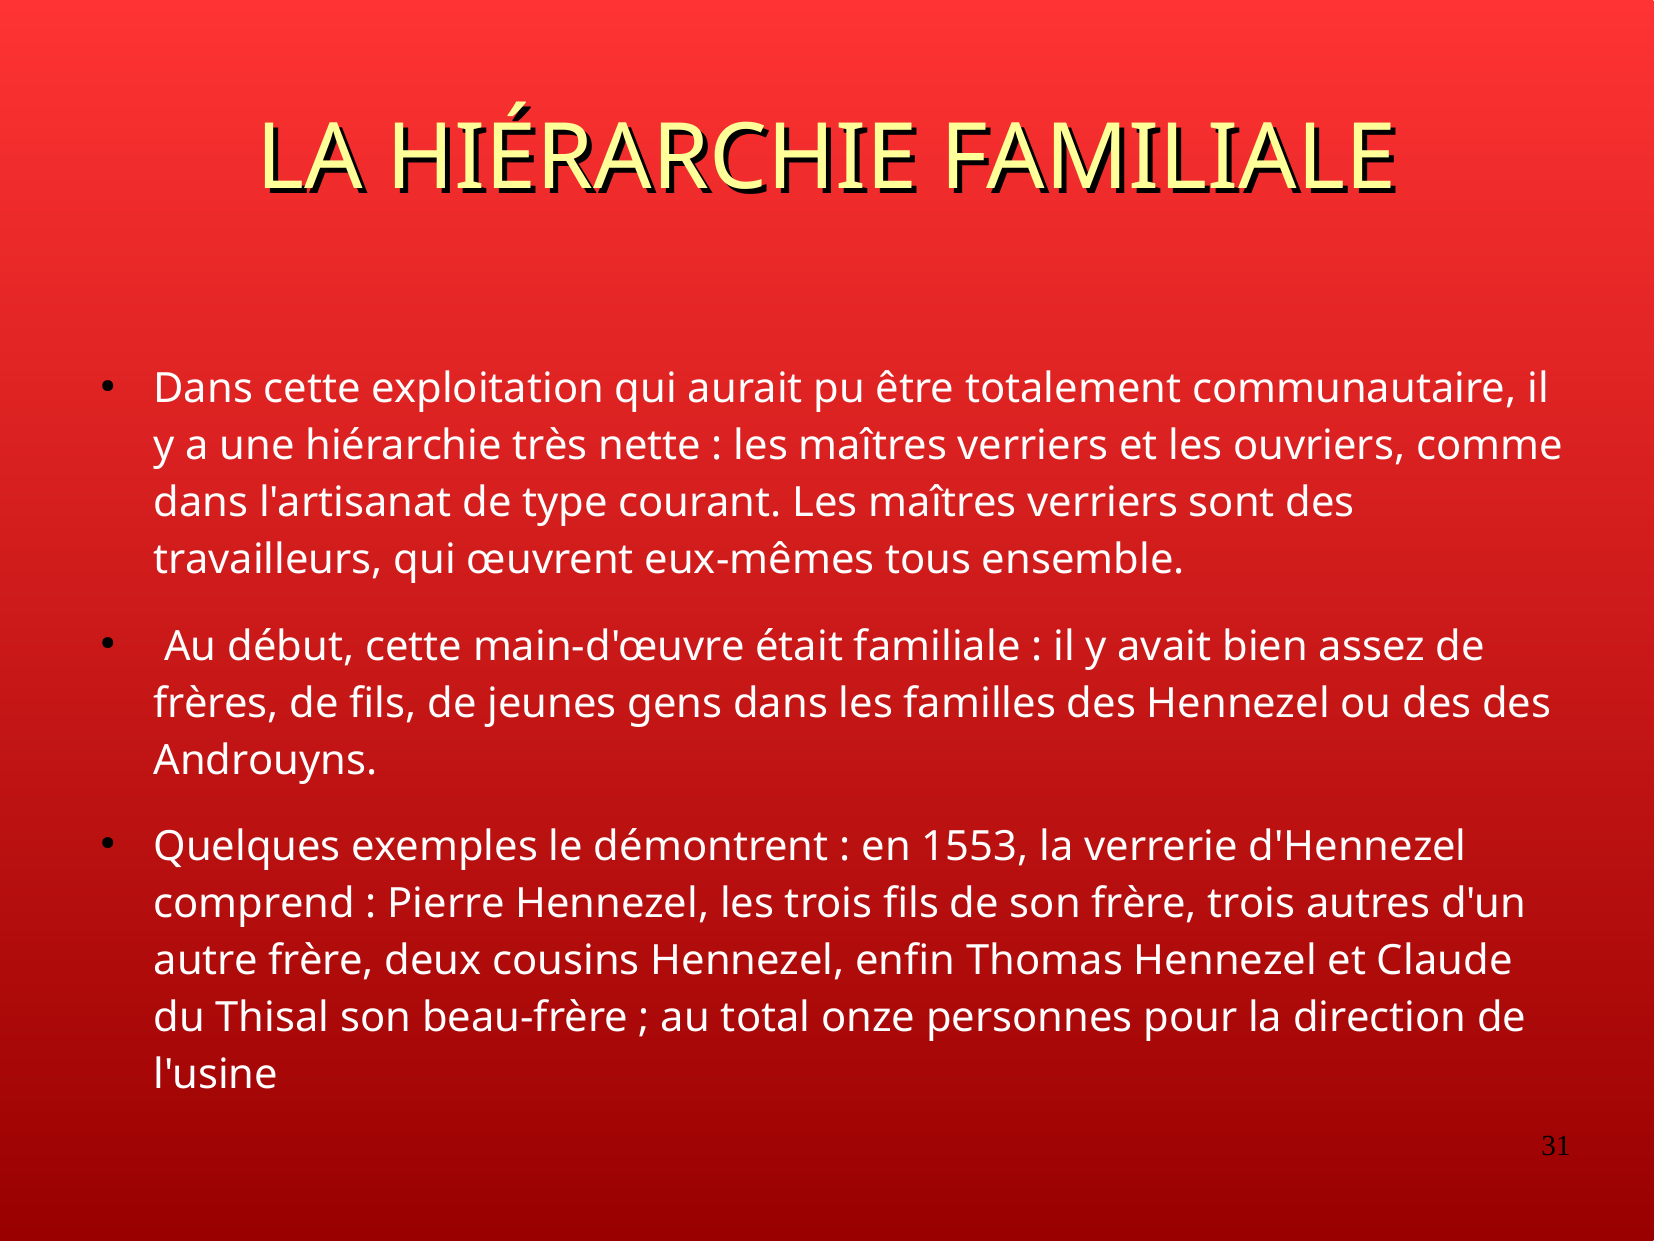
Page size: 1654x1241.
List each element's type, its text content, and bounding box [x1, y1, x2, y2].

list Dans cette exploitation qui aurait pu être totalement communautaire, il y a une hiérarchie très nette : les maîtres verriers et les ouvriers, comme dans l'artisanat de type courant. Les maîtres verriers sont des travailleurs, qui œuvrent eux-mêmes tous ensemble. Au début, cette main-d'œuvre était familiale : il y avait bien assez de frères, de fils, de jeunes gens dans les familles des Hennezel ou des des Androuyns. Quelques exemples le démontrent : en 1553, la verrerie d'Hennezel comprend : Pierre Hennezel, les trois fils de son frère, trois autres d'un autre frère, deux cousins Hennezel, enfin Thomas Hennezel et Claude du Thisal son beau-frère ; au total onze personnes pour la direction de l'usine [82, 271, 1571, 1091]
title LA HIÉRARCHIE FAMILIALE [82, 49, 1571, 257]
